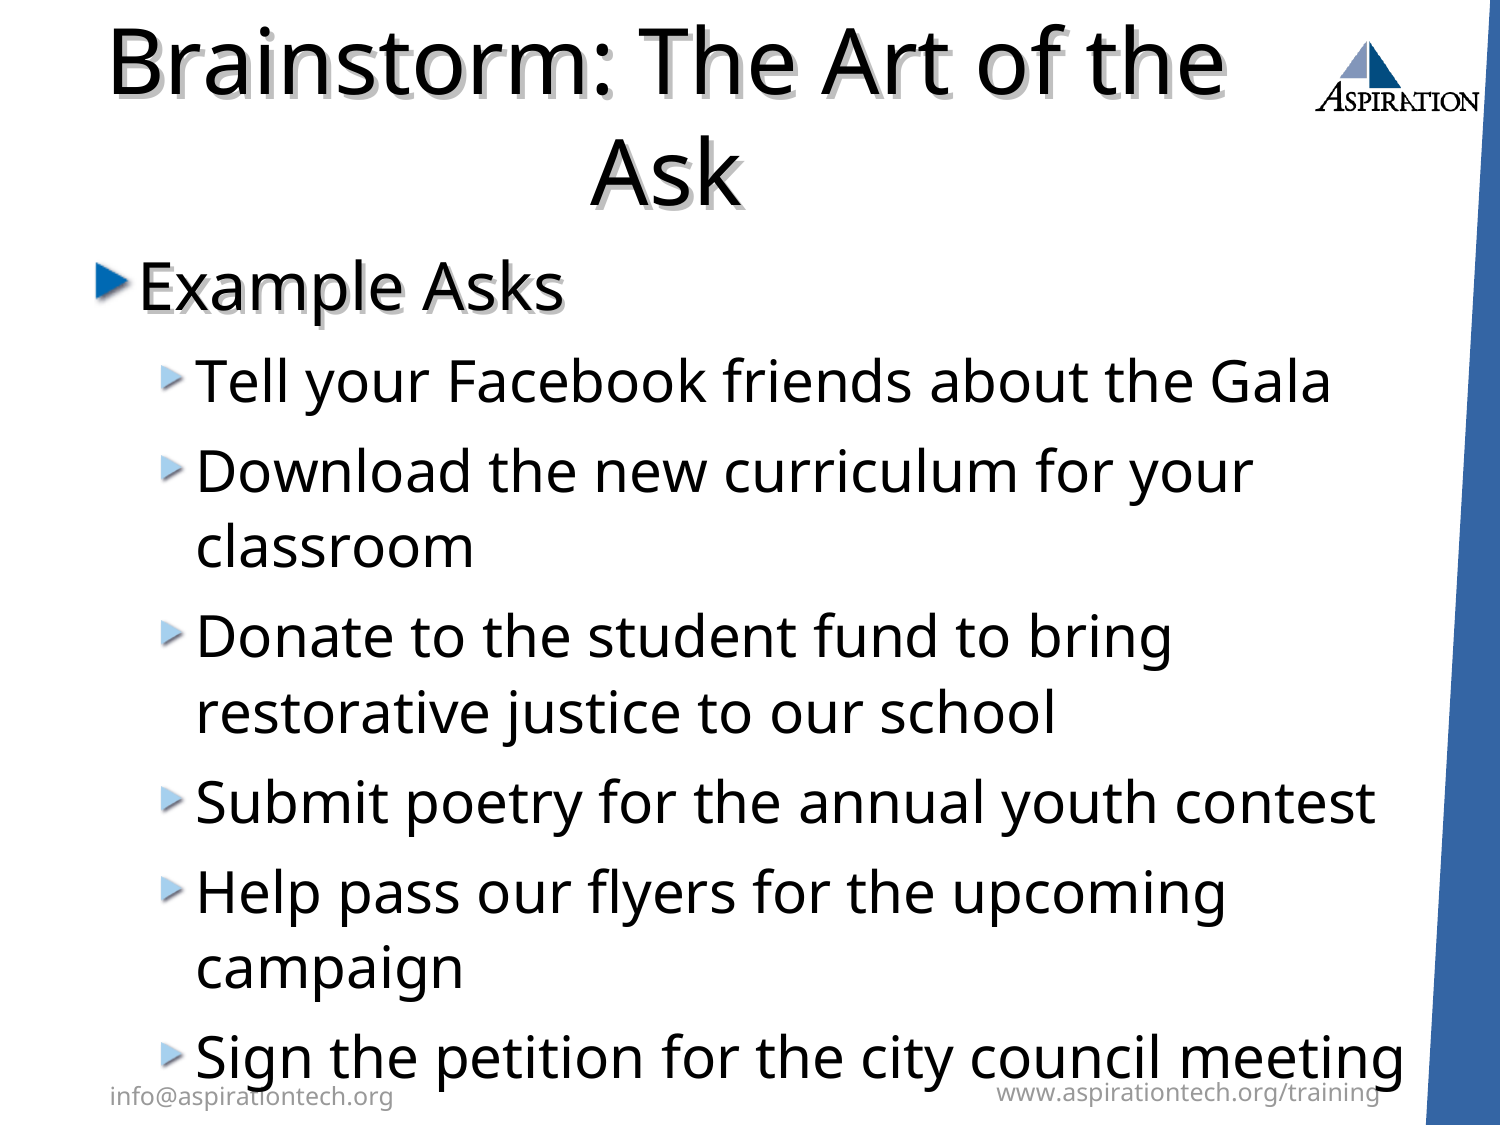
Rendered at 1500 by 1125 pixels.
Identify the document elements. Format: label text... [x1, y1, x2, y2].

list Example Asks Tell your Facebook friends about the Gala Download the new curriculum for your classroom Donate to the student fund to bring restorative justice to our school Submit poetry for the annual youth contest Help pass our flyers for the upcoming campaign Sign the petition for the city council meeting [37, 238, 1436, 1016]
picture [1315, 41, 1480, 120]
title Brainstorm: The Art of the Ask [49, 19, 1284, 206]
picture [159, 1039, 188, 1072]
